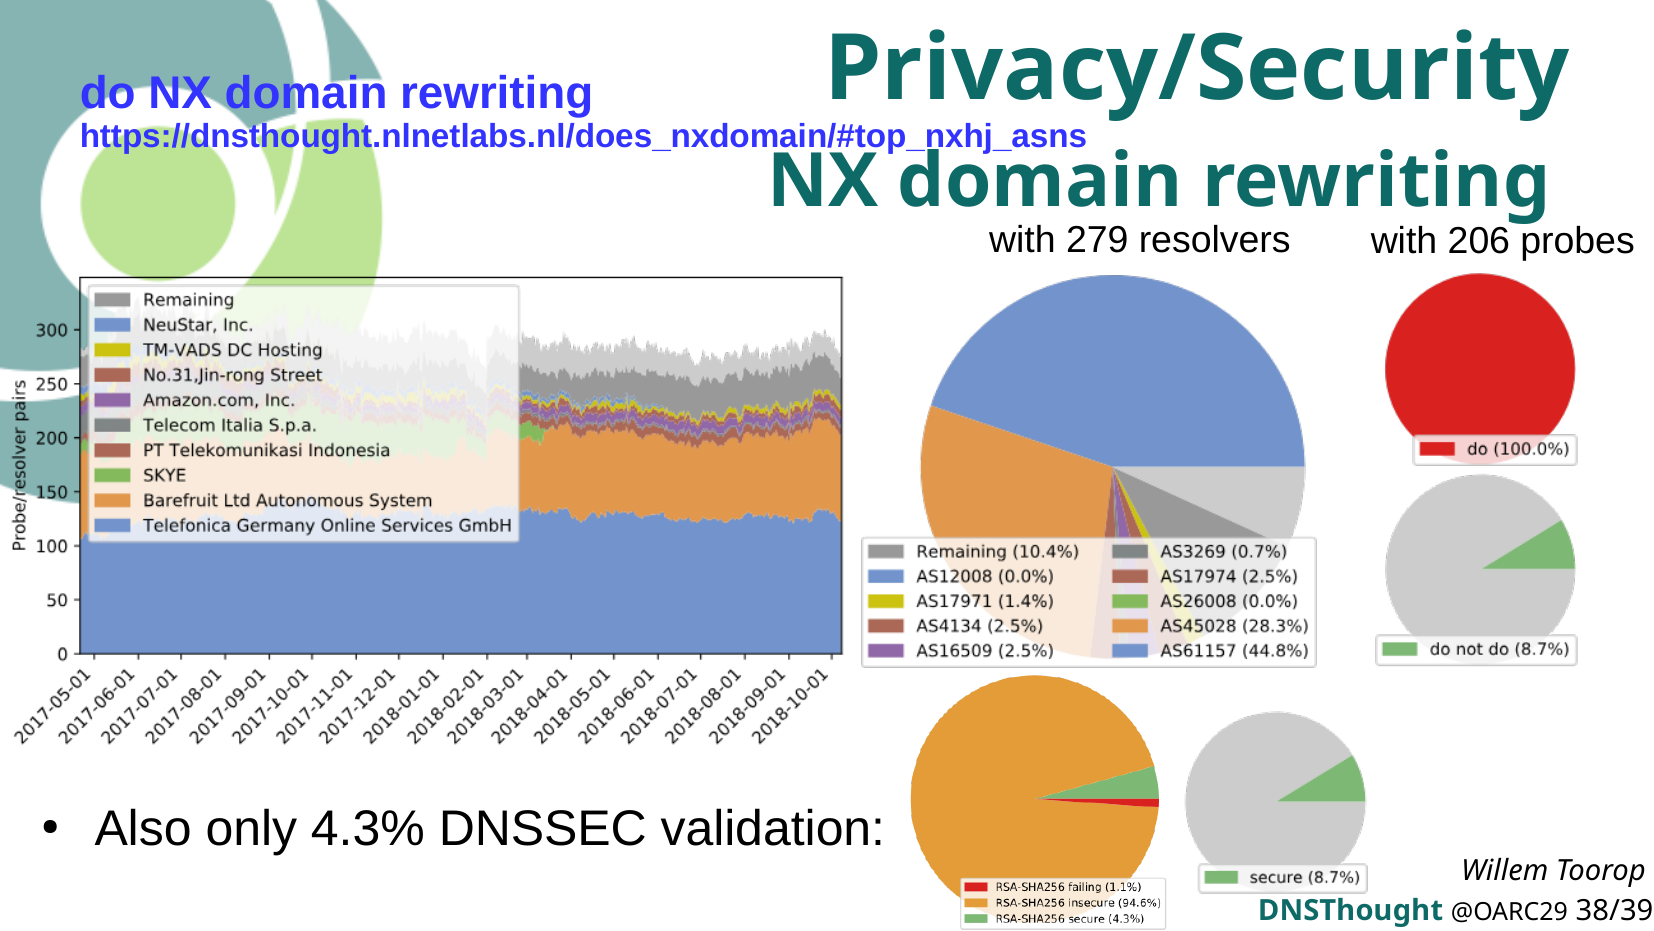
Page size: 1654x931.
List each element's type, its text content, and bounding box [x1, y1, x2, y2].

picture [885, 651, 1390, 931]
list Also only 4.3% DNSSEC validation: [23, 643, 1512, 857]
picture [1358, 307, 1601, 691]
title Privacy/Security NX domain rewriting [35, 0, 1571, 255]
text_box with 206 probes [1356, 212, 1654, 307]
text_box do NX domain rewriting https://dnsthought.nlnetlabs.nl/does_nxdomain/#top_nxhj_asns [64, 59, 1176, 149]
text_box with 279 resolvers [974, 211, 1436, 306]
picture [0, 0, 1341, 761]
